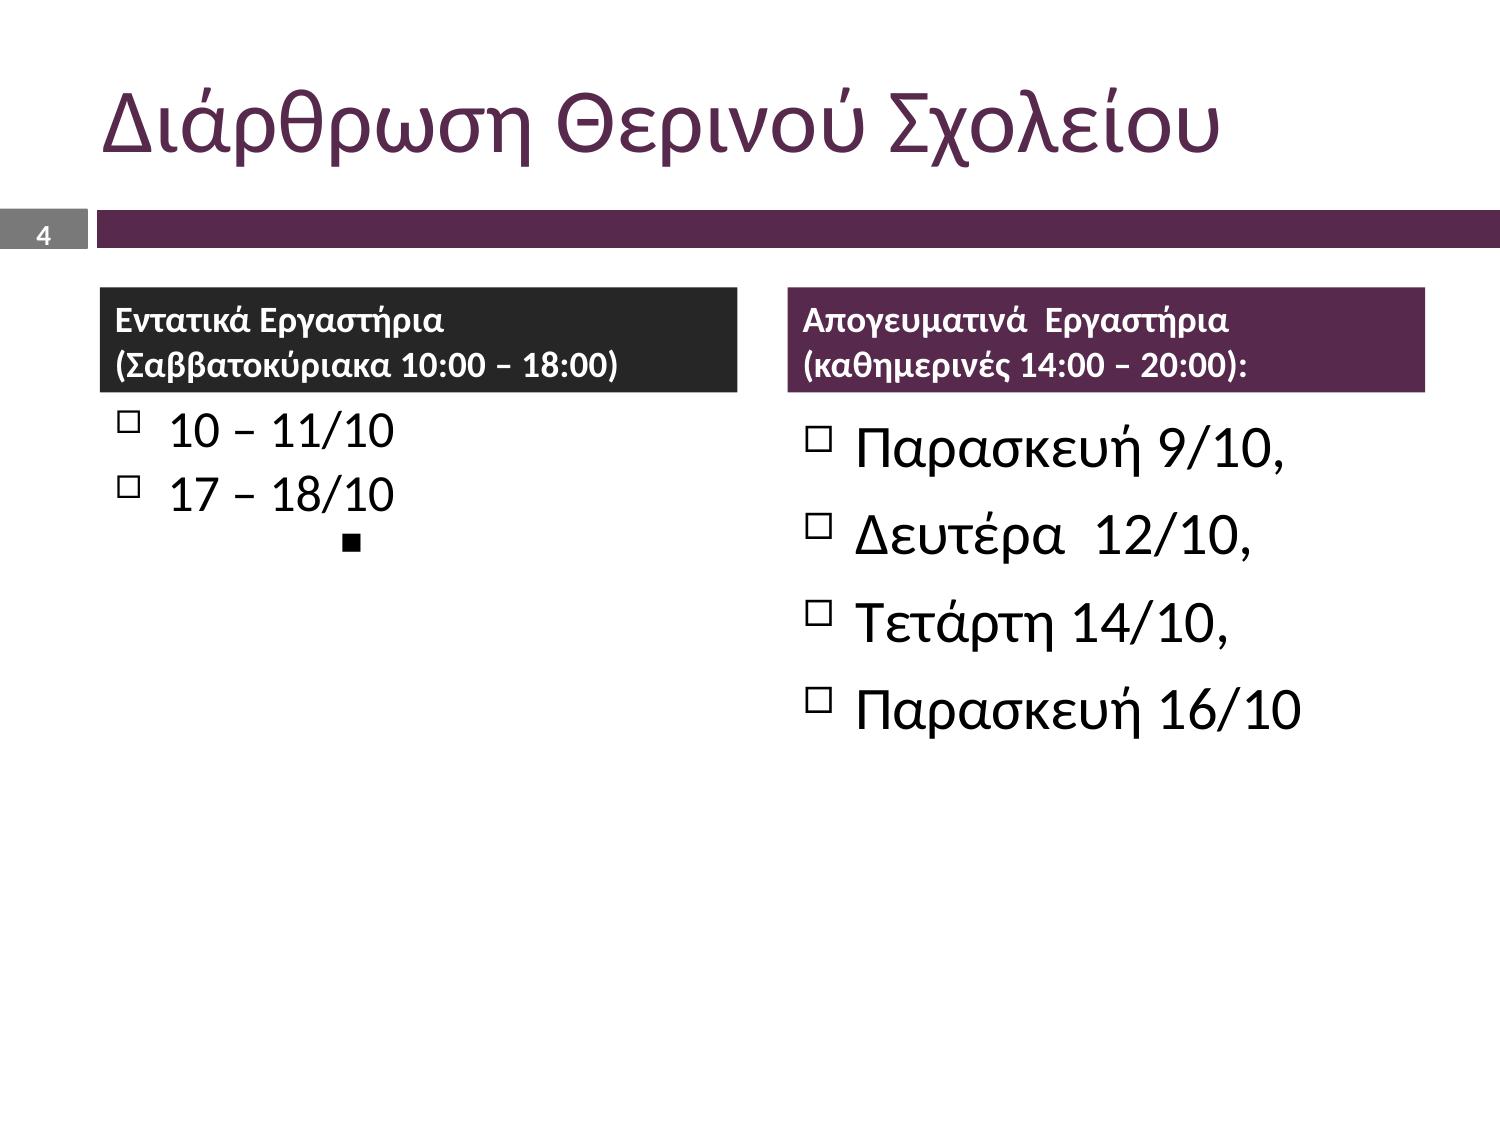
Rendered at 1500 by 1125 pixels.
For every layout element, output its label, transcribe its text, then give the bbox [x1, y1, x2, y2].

text_box [0, 208, 88, 249]
list Απογευματινά Εργαστήρια (καθημερινές 14:00 – 20:00): [787, 287, 1426, 393]
list 10 – 11/10 17 – 18/10 [99, 399, 738, 1083]
list Παρασκευή 9/10, Δευτέρα 12/10, Τετάρτη 14/10, Παρασκευή 16/10 [787, 399, 1426, 988]
title Διάρθρωση Θερινού Σχολείου [87, 44, 1426, 188]
list Εντατικά Εργαστήρια (Σαββατοκύριακα 10:00 – 18:00) [99, 287, 738, 393]
